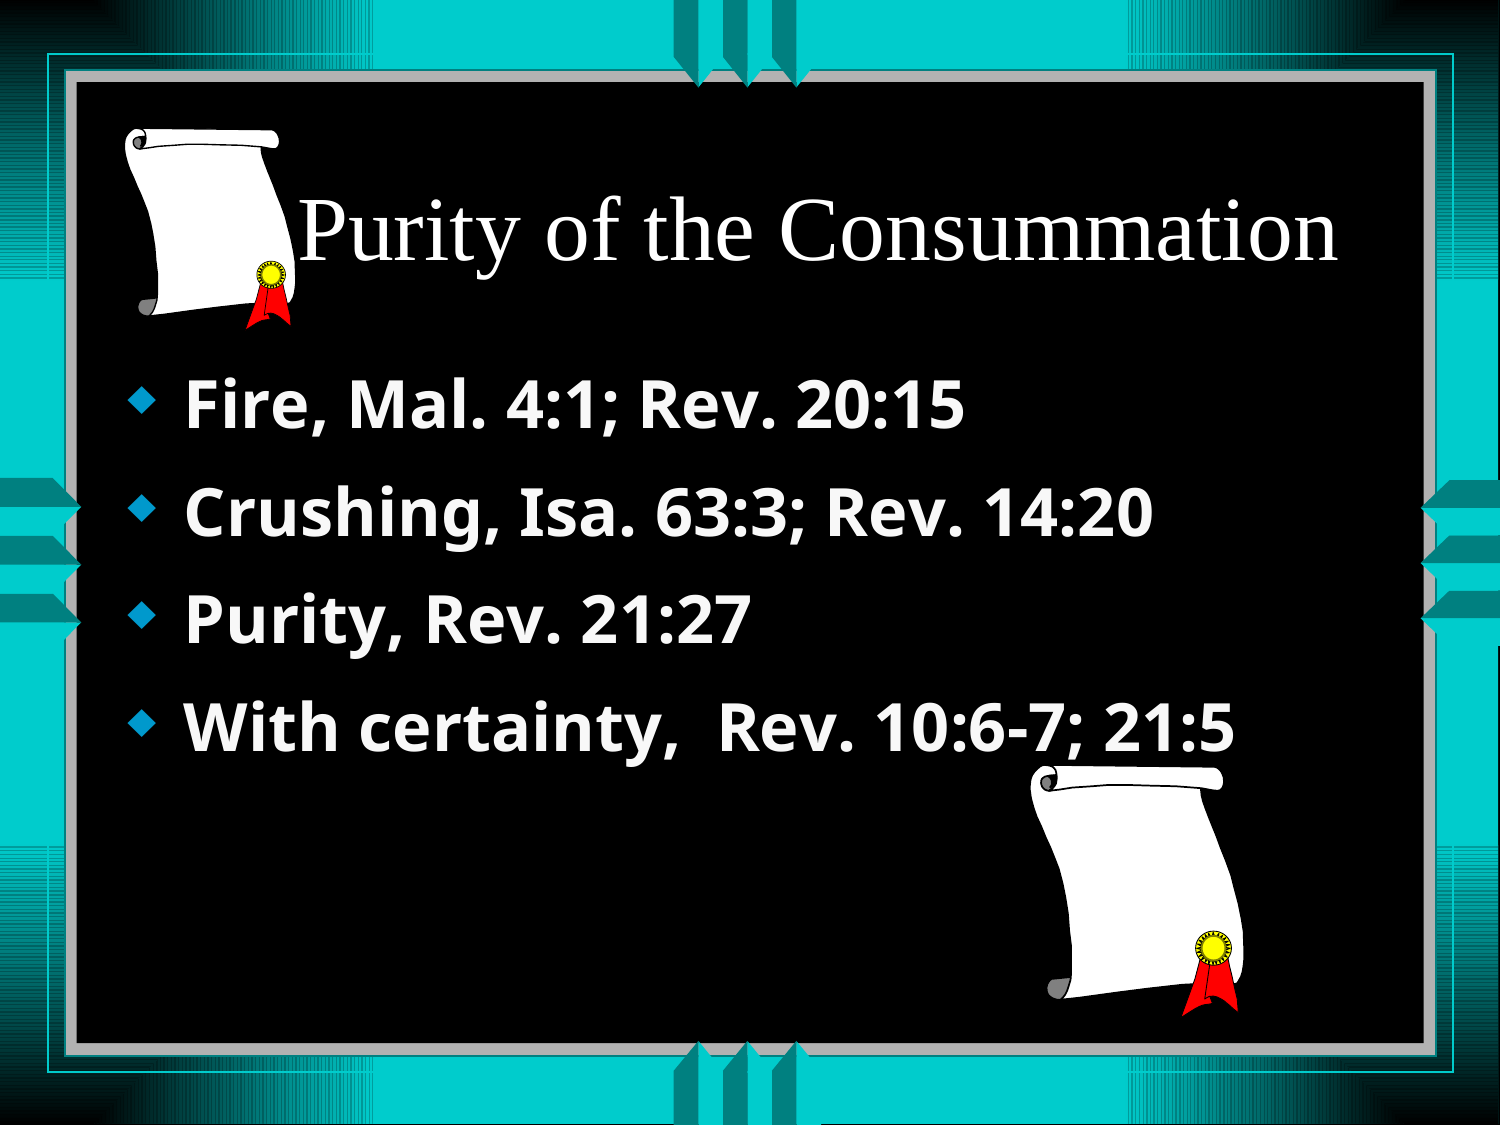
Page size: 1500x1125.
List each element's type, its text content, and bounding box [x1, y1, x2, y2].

chart [123, 126, 298, 332]
list Fire, Mal. 4:1; Rev. 20:15 Crushing, Isa. 63:3; Rev. 14:20 Purity, Rev. 21:27 With certainty, Rev. 10:6-7; 21:5 [112, 350, 1388, 1026]
chart [1028, 762, 1247, 1019]
title Purity of the Consummation [249, 99, 1388, 288]
